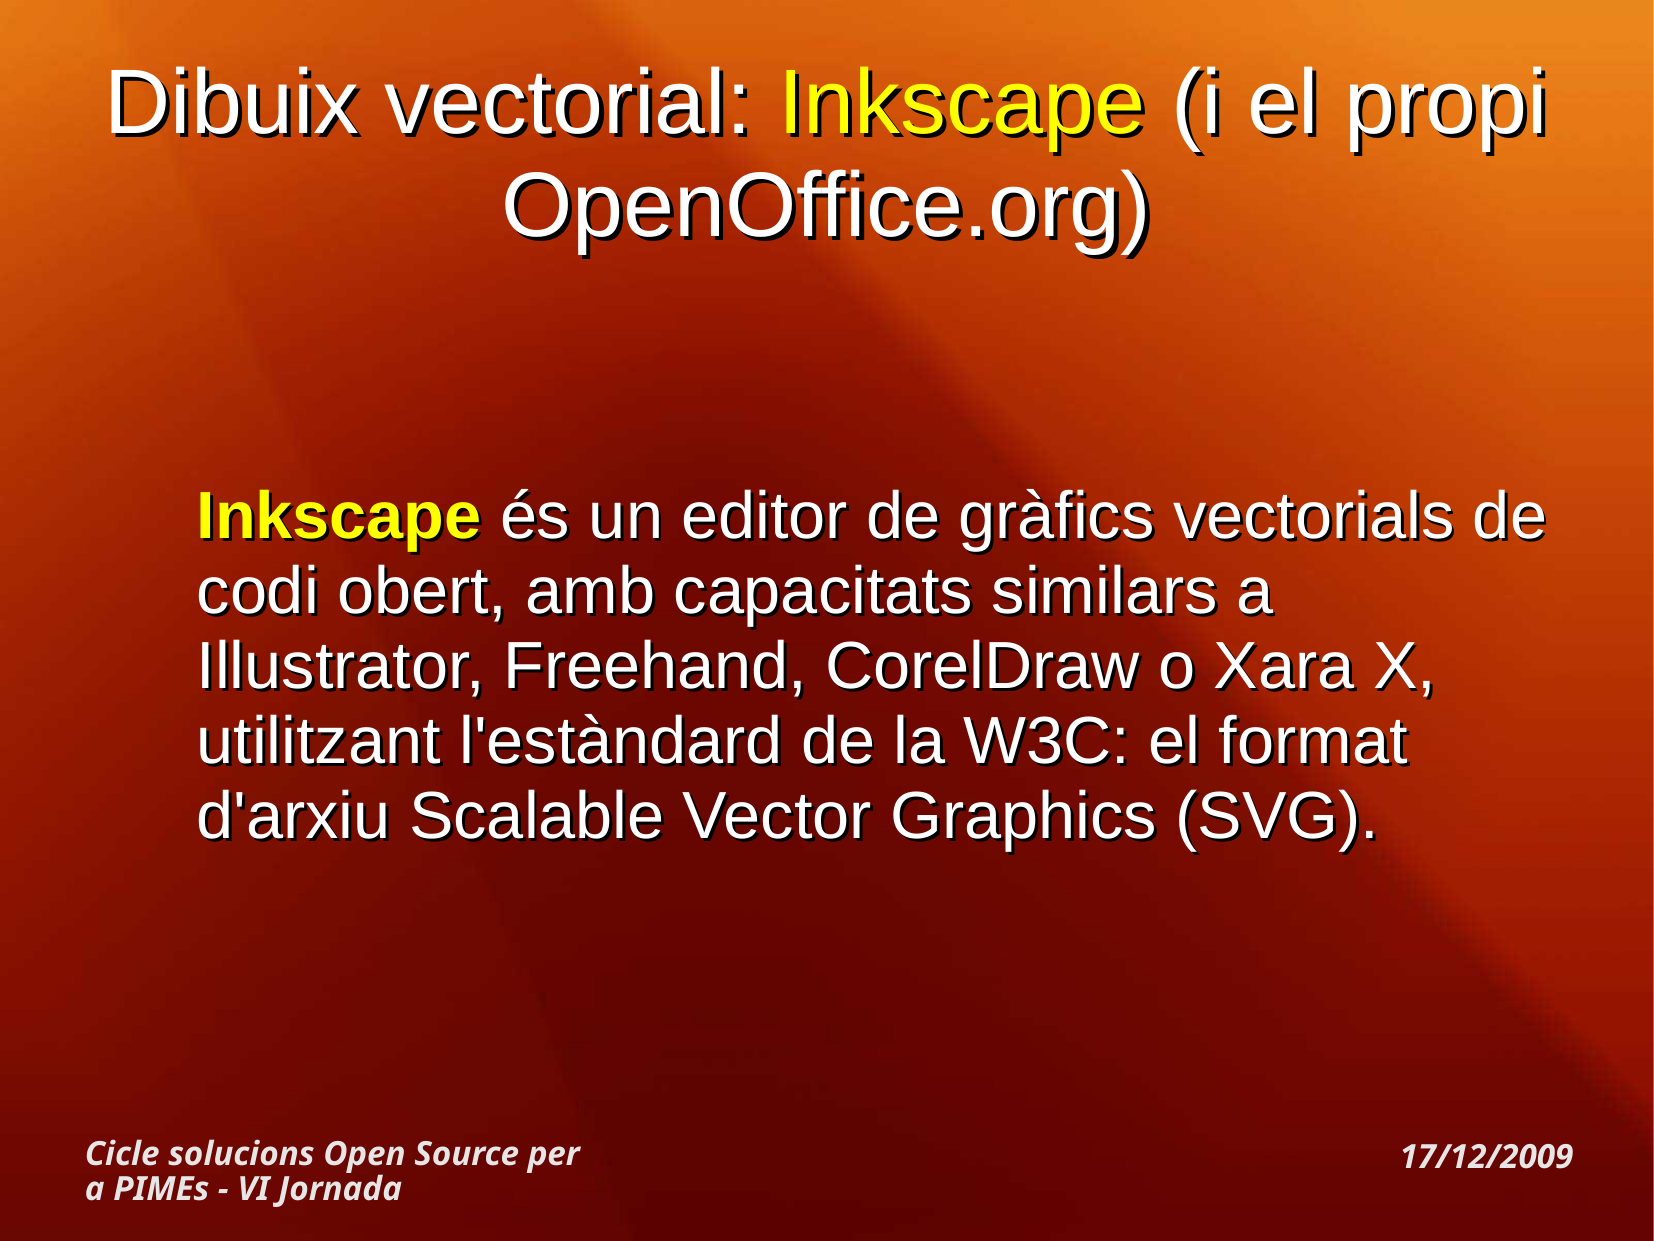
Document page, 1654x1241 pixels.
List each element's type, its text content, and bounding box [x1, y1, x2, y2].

picture [0, 0, 1654, 1241]
list Inkscape és un editor de gràfics vectorials de codi obert, amb capacitats similars a Illustrator, Freehand, CorelDraw o Xara X, utilitzant l'estàndard de la W3C: el format d'arxiu Scalable Vector Graphics (SVG). [82, 478, 1571, 1109]
title Dibuix vectorial: Inkscape (i el propi OpenOffice.org) [82, 49, 1571, 257]
